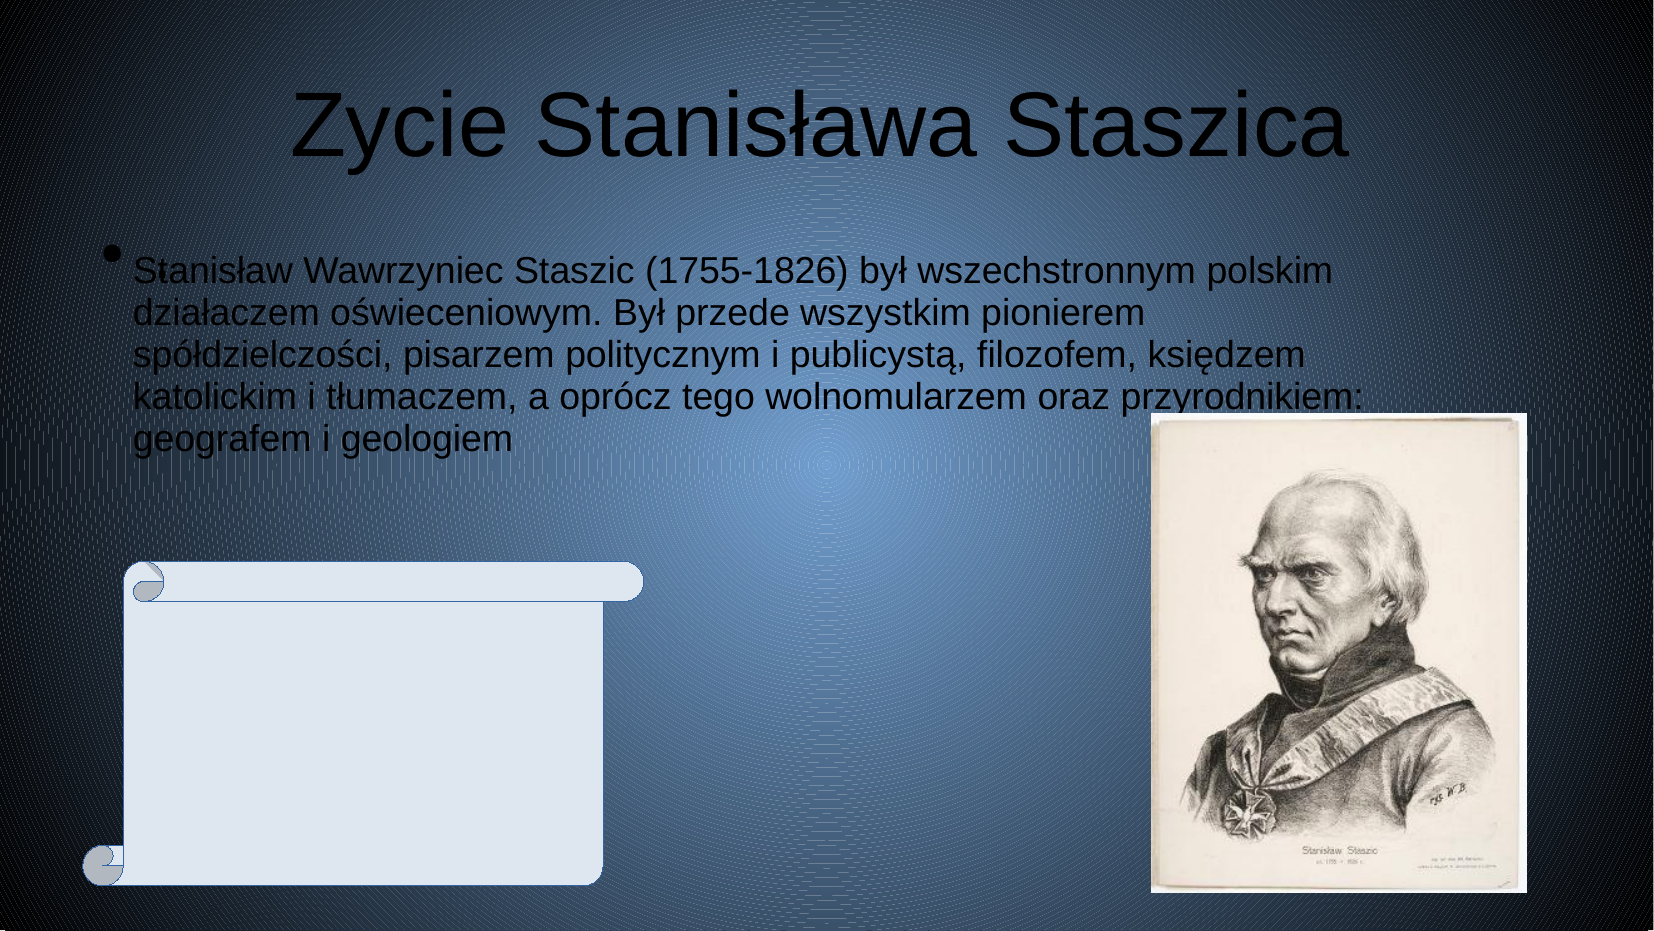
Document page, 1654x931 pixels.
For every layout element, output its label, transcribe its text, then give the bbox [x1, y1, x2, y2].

text_box Stanisław Wawrzyniec Staszic (1755-1826) był wszechstronnym polskim działaczem oświeceniowym. Był przede wszystkim pionierem spółdzielczości, pisarzem politycznym i publicystą, filozofem, księdzem katolickim i tłumaczem, a oprócz tego wolnomularzem oraz przyrodnikiem: geografem i geologiem Zycie Stanisława Staszica. [118, 242, 1388, 922]
picture [1151, 413, 1527, 893]
text_box [82, 561, 644, 886]
title Zycie Stanisława Staszica [76, 0, 1565, 176]
list . [82, 217, 1571, 758]
